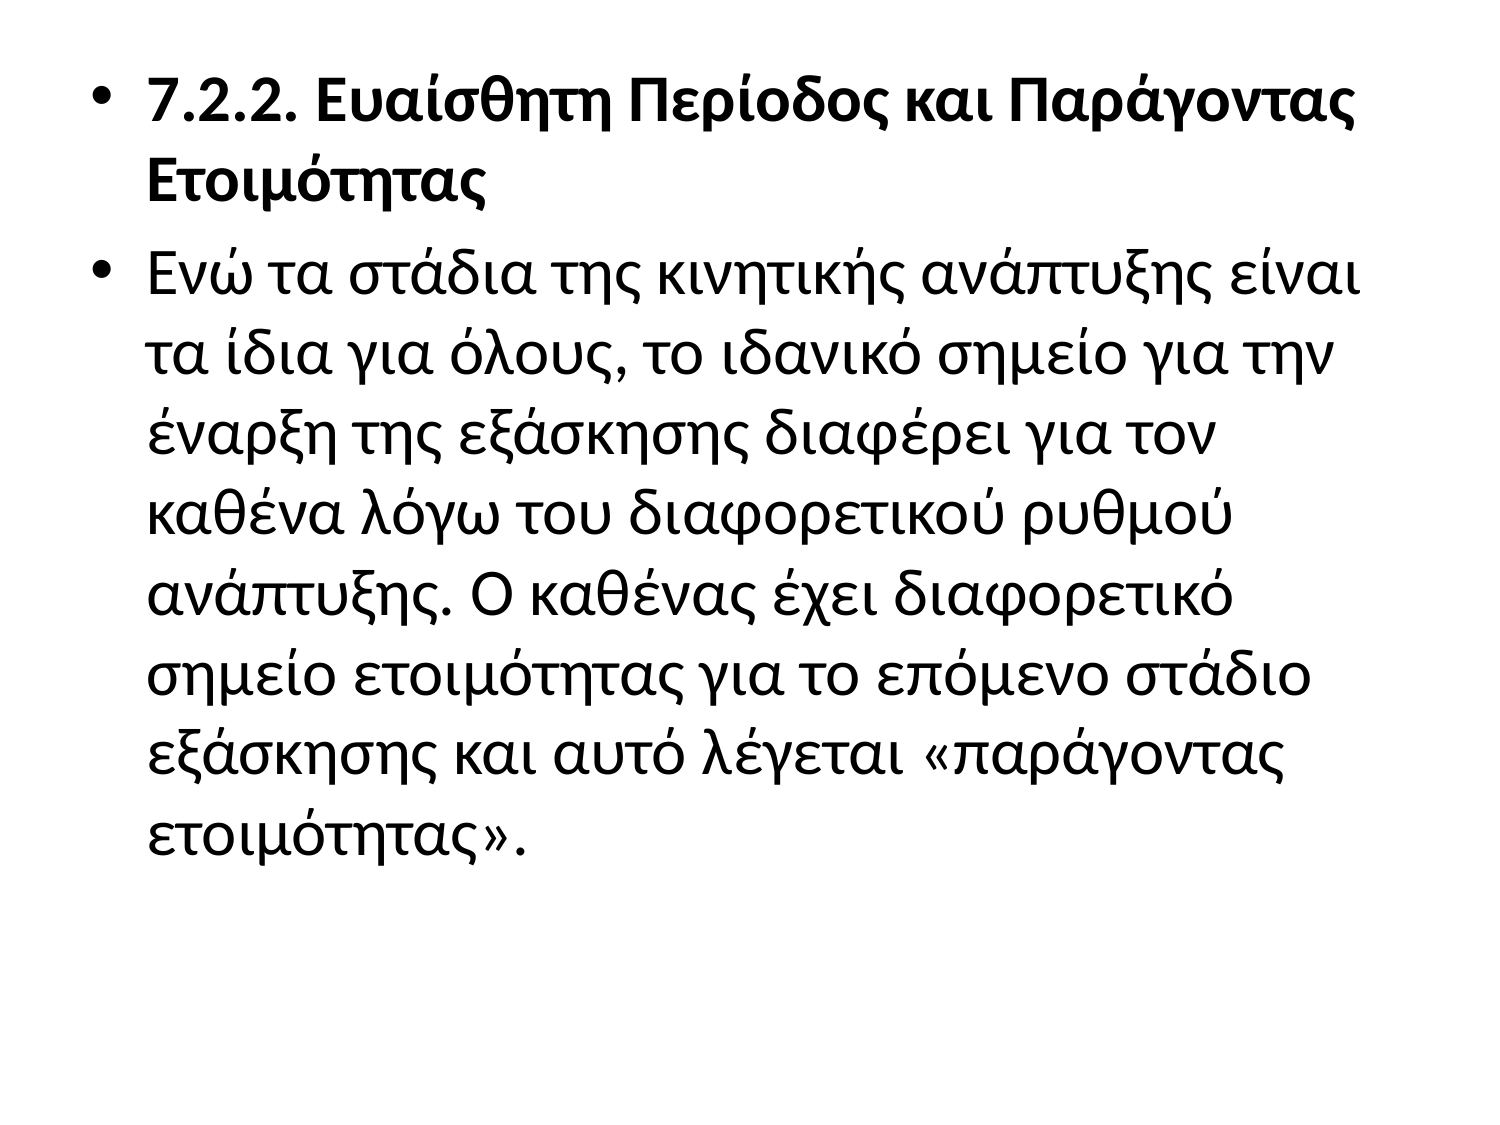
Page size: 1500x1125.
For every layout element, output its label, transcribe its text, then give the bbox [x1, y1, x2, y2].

list 7.2.2. Ευαίσθητη Περίοδος και Παράγοντας Ετοιμότητας Ενώ τα στάδια της κινητικής ανάπτυξης είναι τα ίδια για όλους, το ιδανικό σημείο για την έναρξη της εξάσκησης διαφέρει για τον καθένα λόγω του διαφορετικού ρυθμού ανάπτυξης. Ο καθένας έχει διαφορετικό σημείο ετοιμότητας για το επόμενο στάδιο εξάσκησης και αυτό λέγεται «παράγοντας ετοιμότητας». [75, 46, 1425, 1067]
